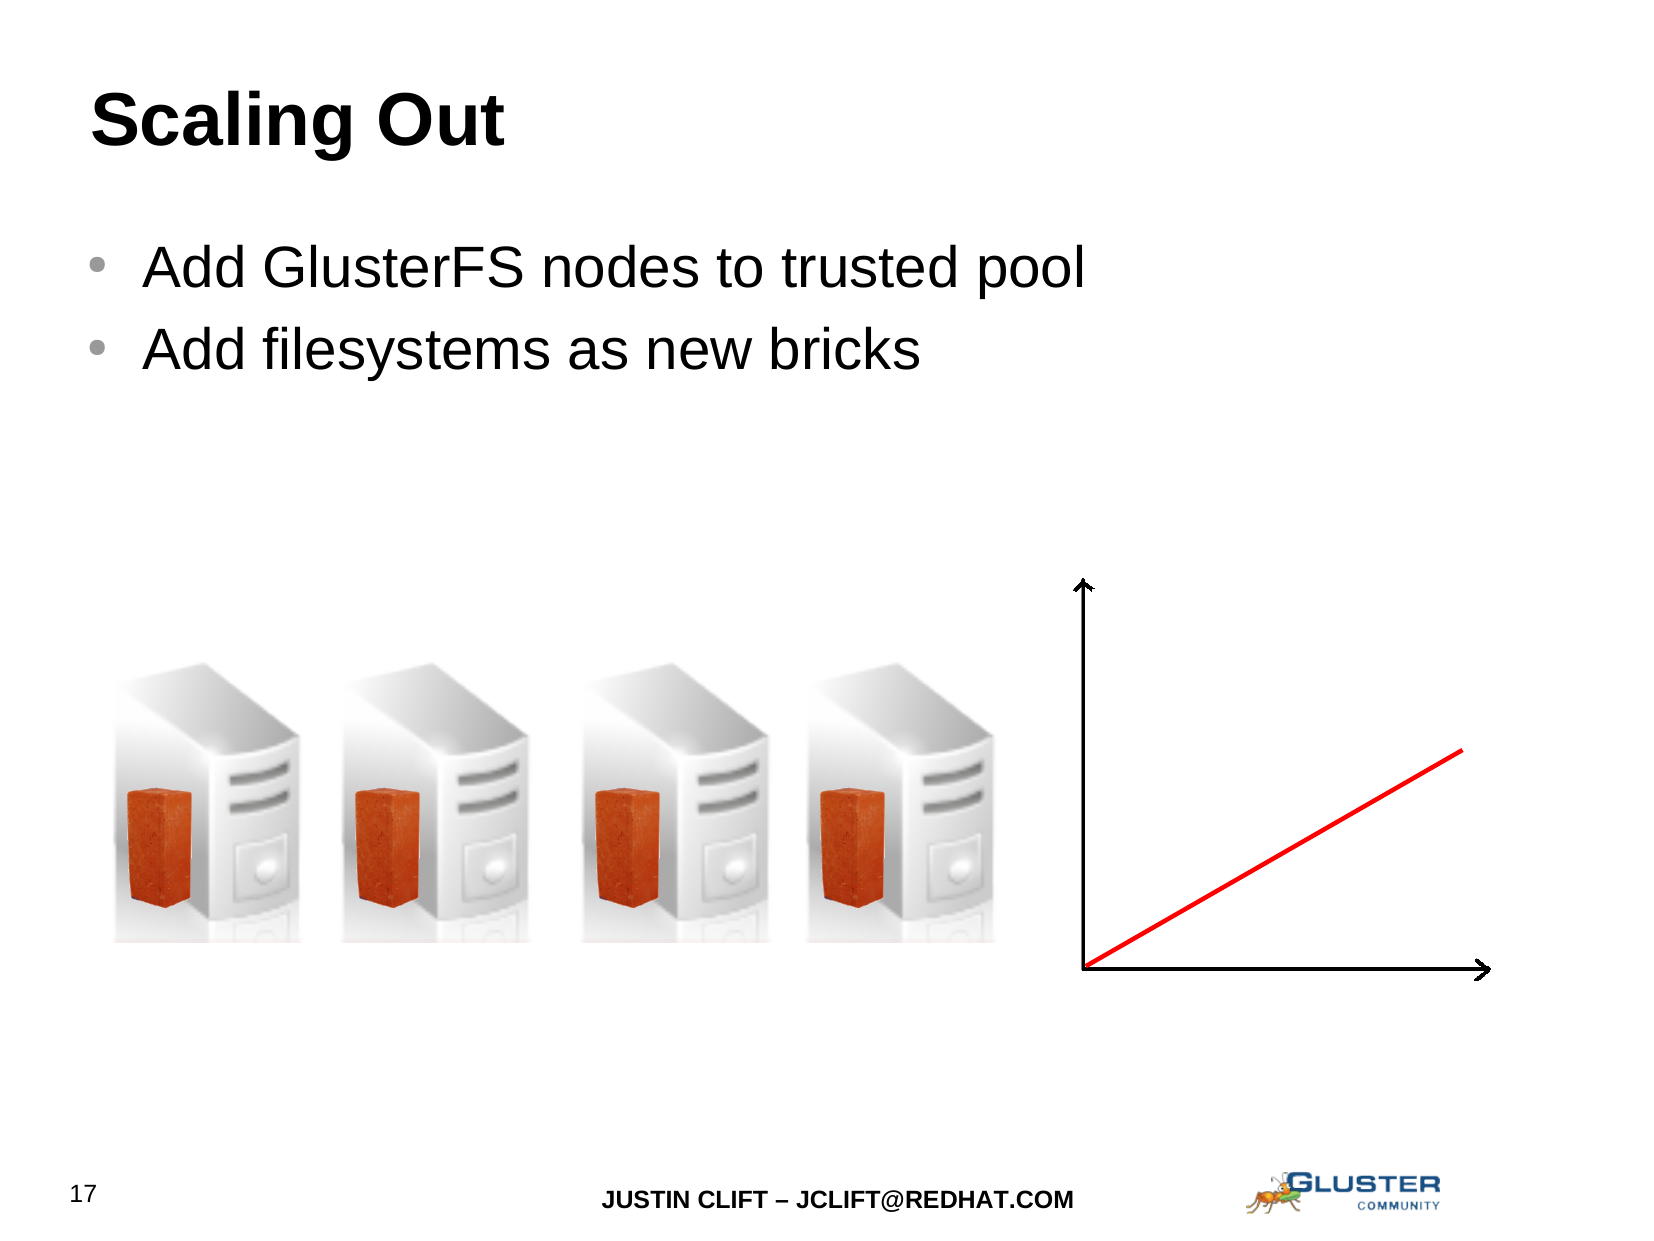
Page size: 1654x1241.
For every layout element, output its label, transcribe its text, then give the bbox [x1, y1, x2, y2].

picture [798, 657, 1006, 943]
title Scaling Out [90, 15, 1579, 223]
picture [333, 657, 541, 943]
picture [1027, 540, 1531, 1036]
picture [573, 657, 781, 943]
picture [1246, 1170, 1440, 1215]
picture [105, 657, 312, 943]
list Add GlusterFS nodes to trusted pool Add filesystems as new bricks [86, 232, 1576, 1111]
